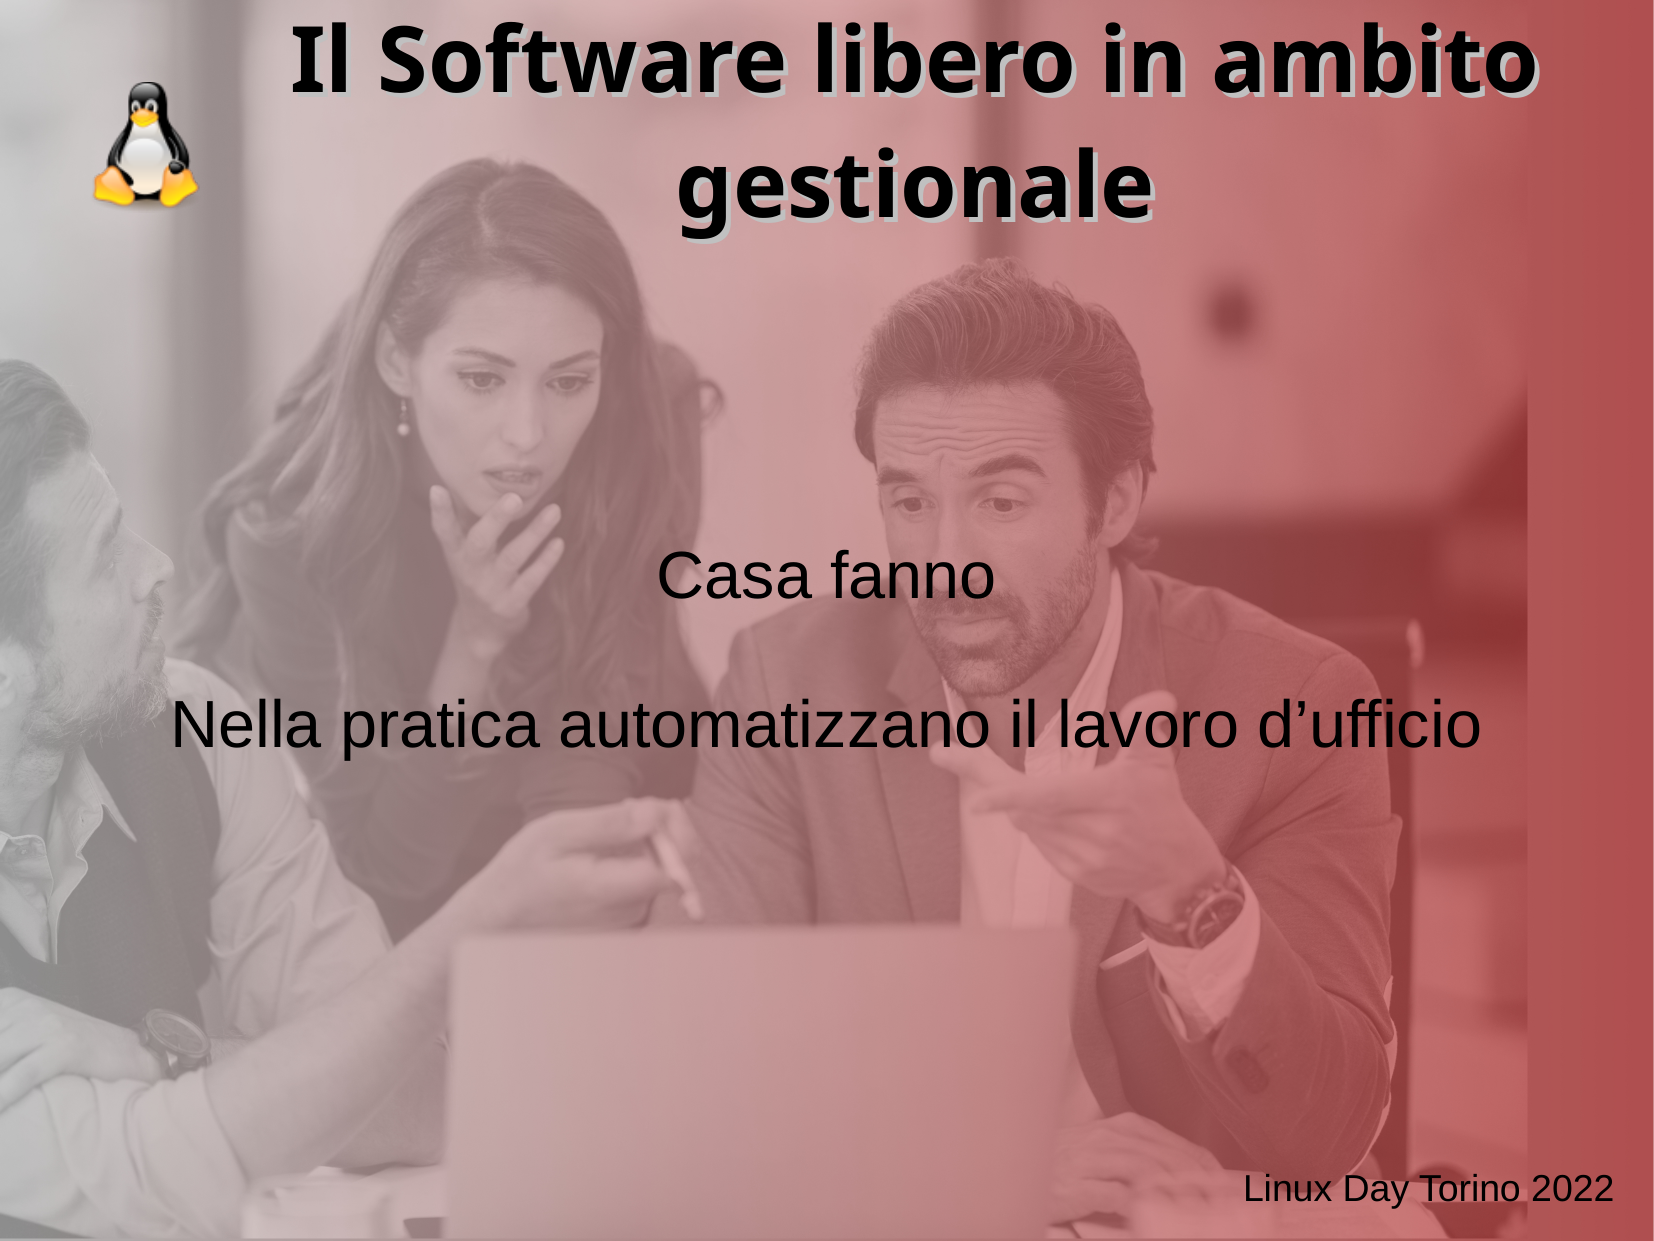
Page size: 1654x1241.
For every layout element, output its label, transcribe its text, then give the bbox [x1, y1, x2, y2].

title Il Software libero in ambito gestionale [259, 17, 1571, 222]
text_box Linux Day Torino 2022 [1228, 1159, 1630, 1217]
picture [0, 0, 1654, 1241]
subtitle Casa fanno Nella pratica automatizzano il lavoro d’ufficio [82, 290, 1571, 1010]
